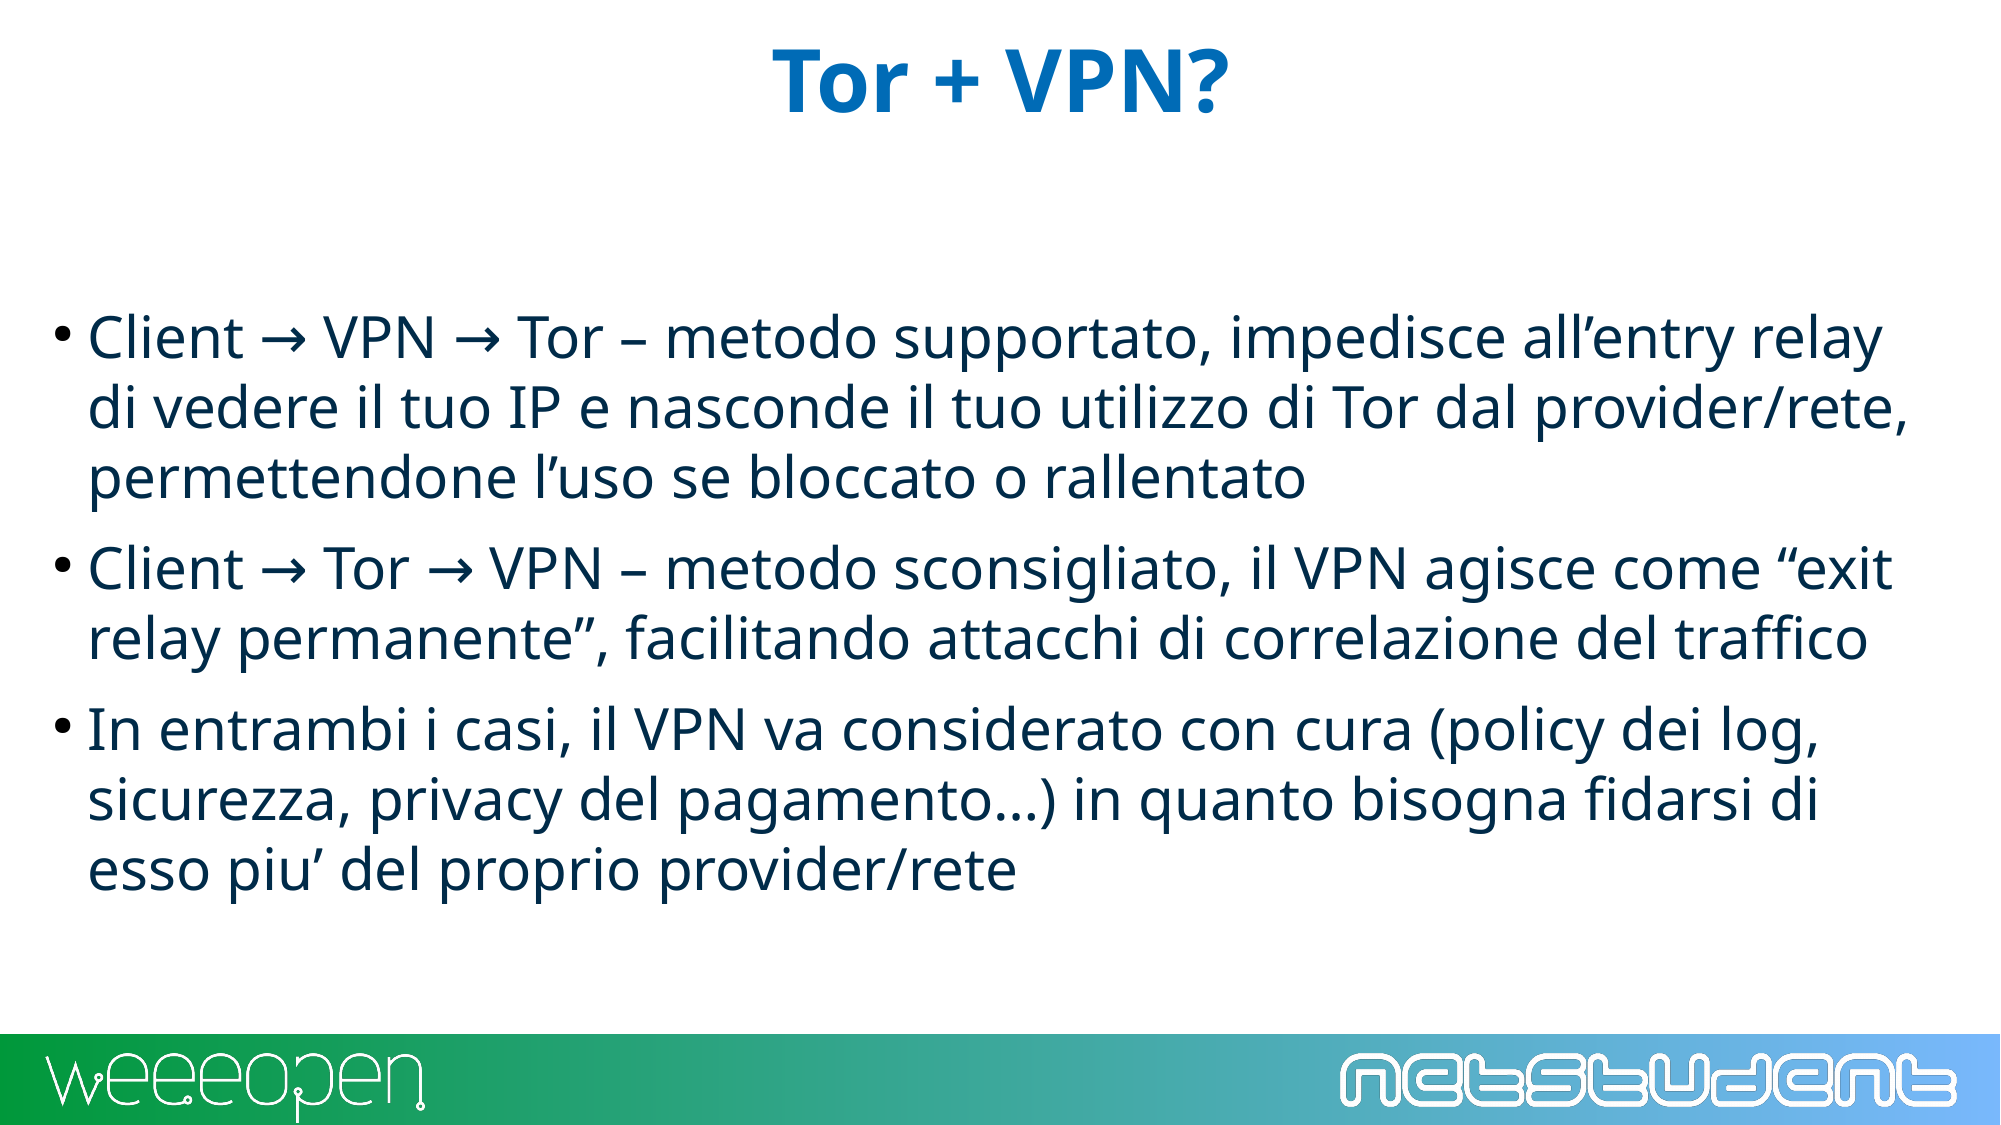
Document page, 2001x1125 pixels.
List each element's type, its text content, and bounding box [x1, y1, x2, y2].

list Client → VPN → Tor – metodo supportato, impedisce all’entry relay di vedere il tuo IP e nasconde il tuo utilizzo di Tor dal provider/rete, permettendone l’uso se bloccato o rallentato Client → Tor → VPN – metodo sconsigliato, il VPN agisce come “exit relay permanente”, facilitando attacchi di correlazione del traffico In entrambi i casi, il VPN va considerato con cura (policy dei log, sicurezza, privacy del pagamento…) in quanto bisogna fidarsi di esso piu’ del proprio provider/rete [37, 293, 1943, 1008]
picture [45, 1053, 425, 1123]
picture [1340, 1053, 1957, 1107]
title Tor + VPN? [43, 29, 1959, 247]
